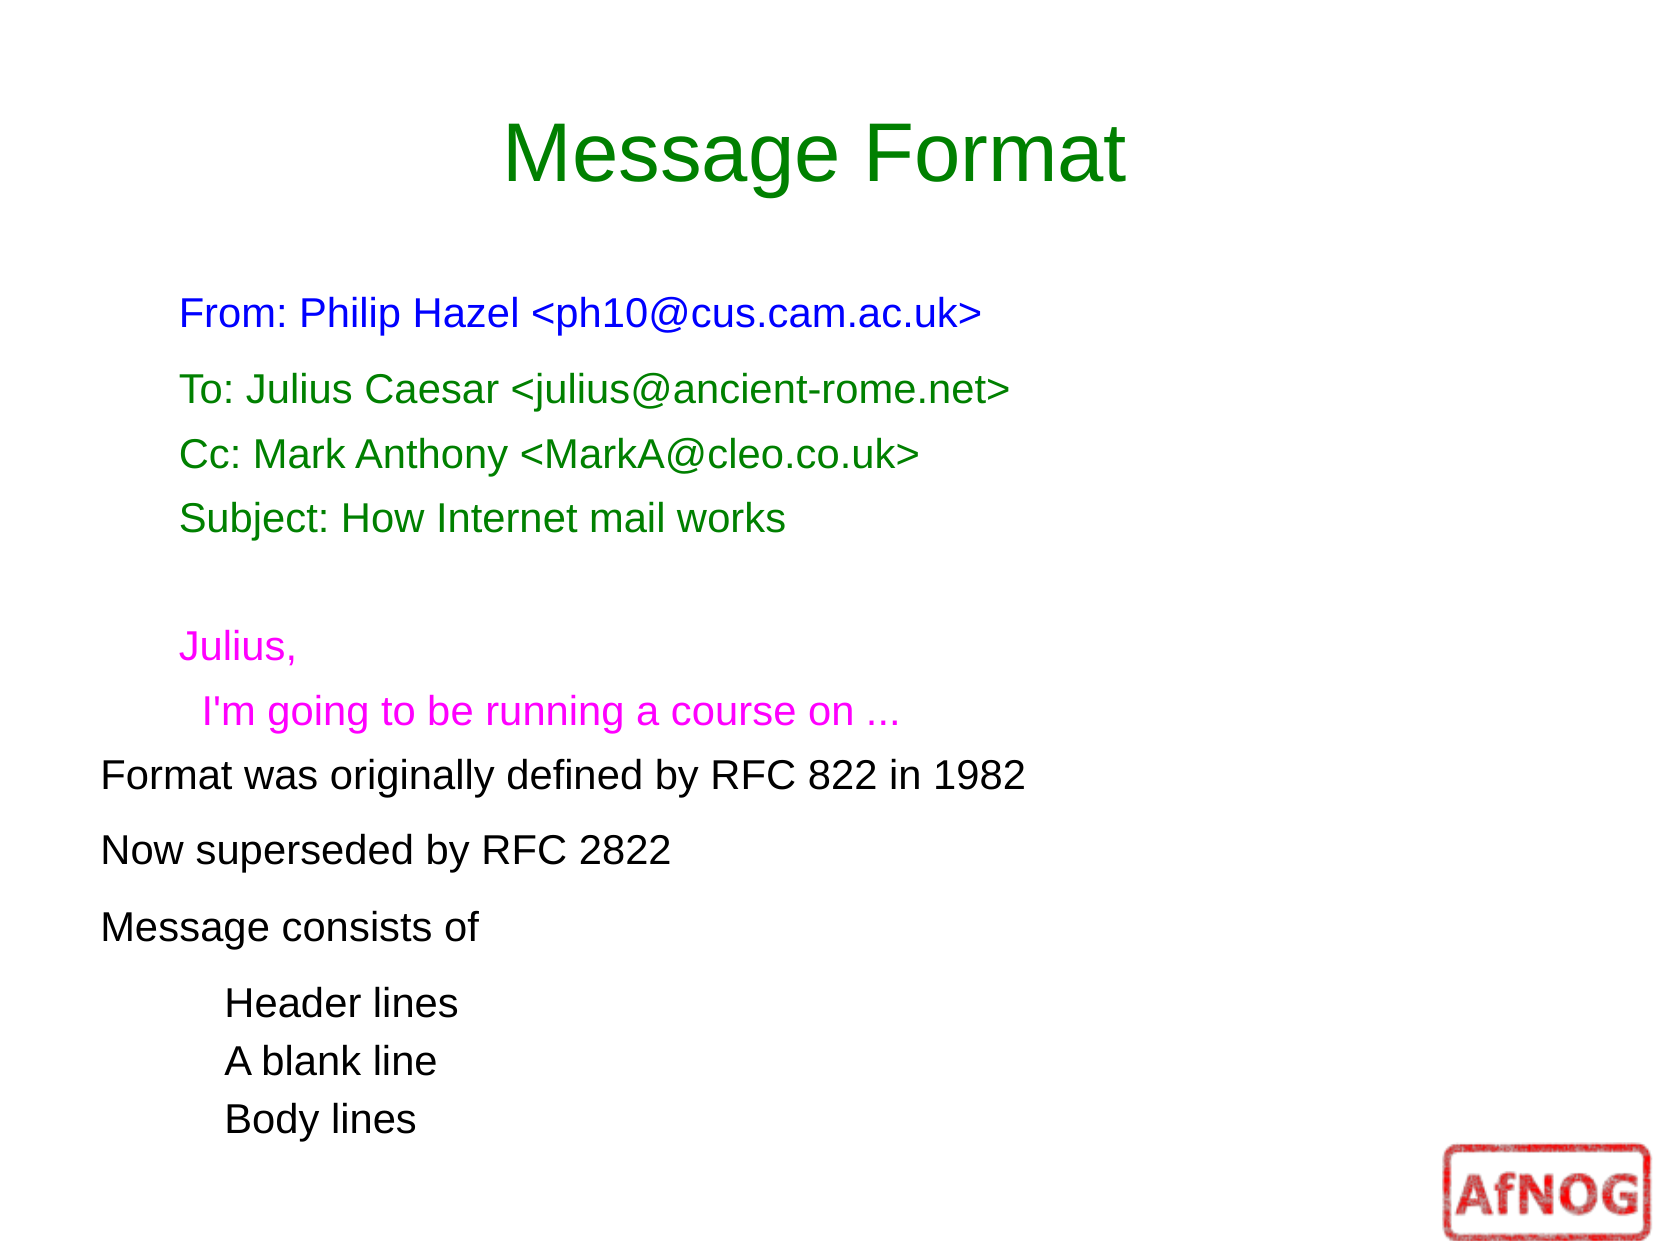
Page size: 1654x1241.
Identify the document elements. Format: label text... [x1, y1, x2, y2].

list From: Philip Hazel <ph10@cus.cam.ac.uk> To: Julius Caesar <julius@ancient-rome.net> Cc: Mark Anthony <MarkA@cleo.co.uk> Subject: How Internet mail works Julius, I'm going to be running a course on ... Format was originally defined by RFC 822 in 1982 Now superseded by RFC 2822 Message consists of Header lines A blank line Body lines [82, 290, 1571, 1143]
title Message Format [82, 56, 1571, 250]
picture [1441, 1141, 1654, 1241]
